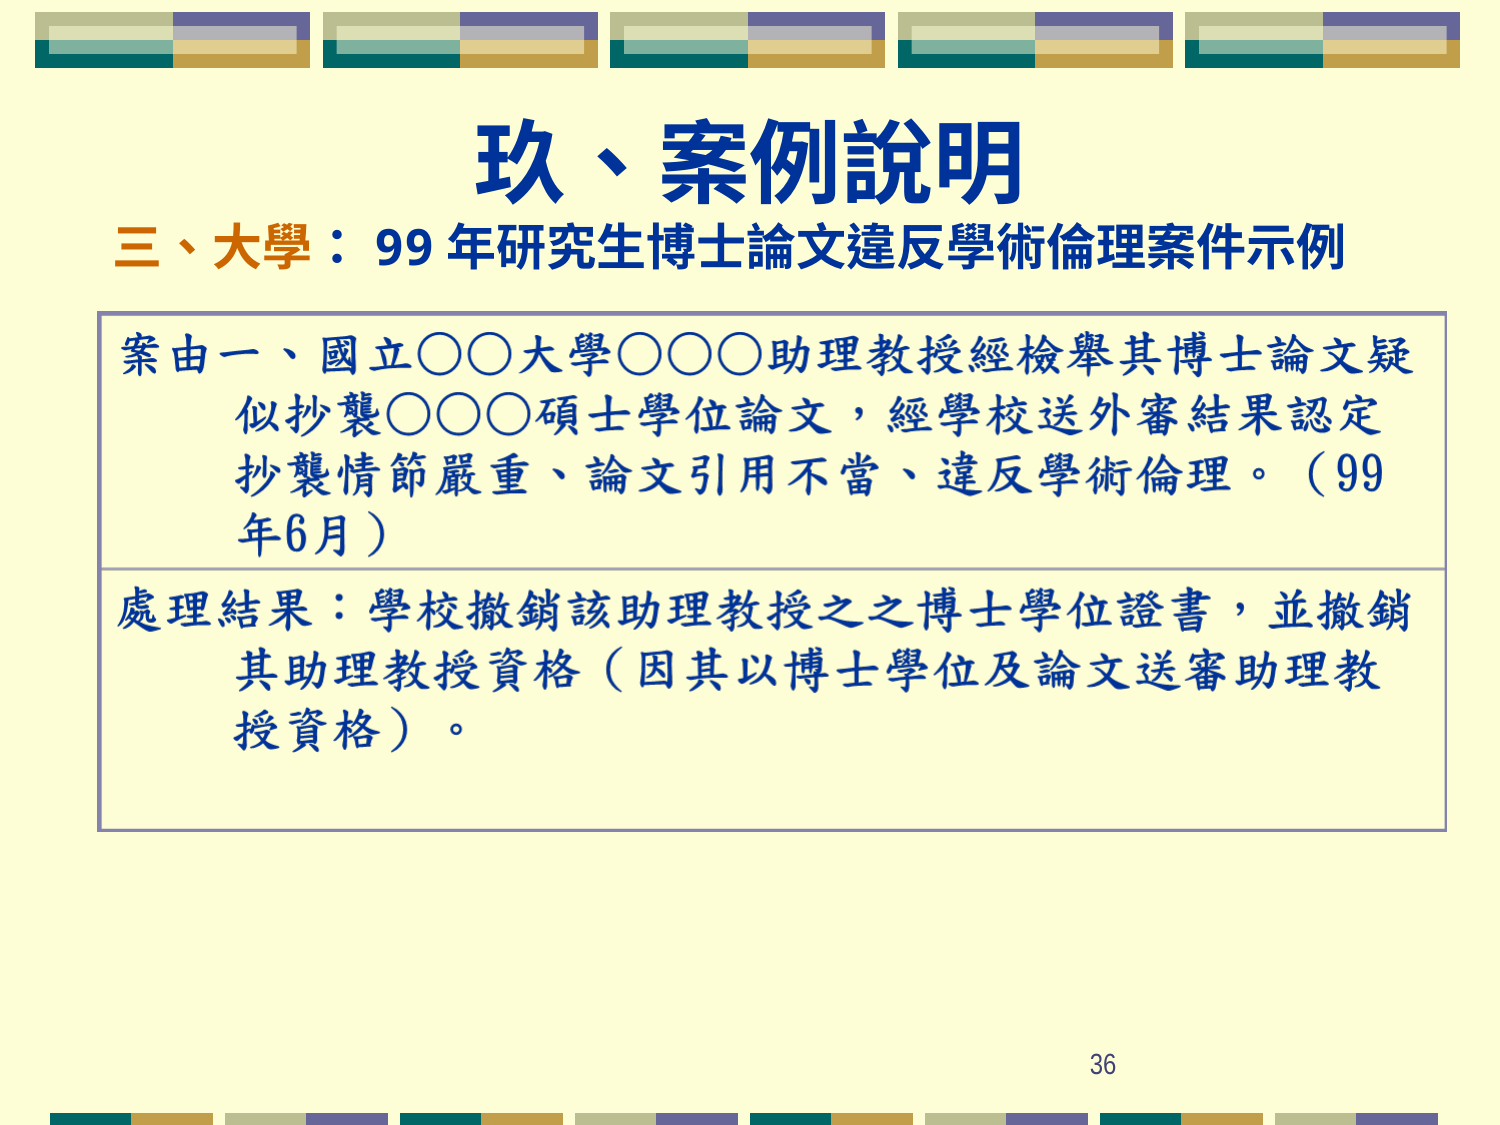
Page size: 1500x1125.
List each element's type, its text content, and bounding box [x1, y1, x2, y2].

text_box [1074, 1012, 1388, 1088]
list 三、大學：99年研究生博士論文違反學術倫理案件示例 [41, 208, 1447, 291]
text_box 玖、案例說明 [113, 97, 1388, 220]
picture [84, 306, 1447, 833]
